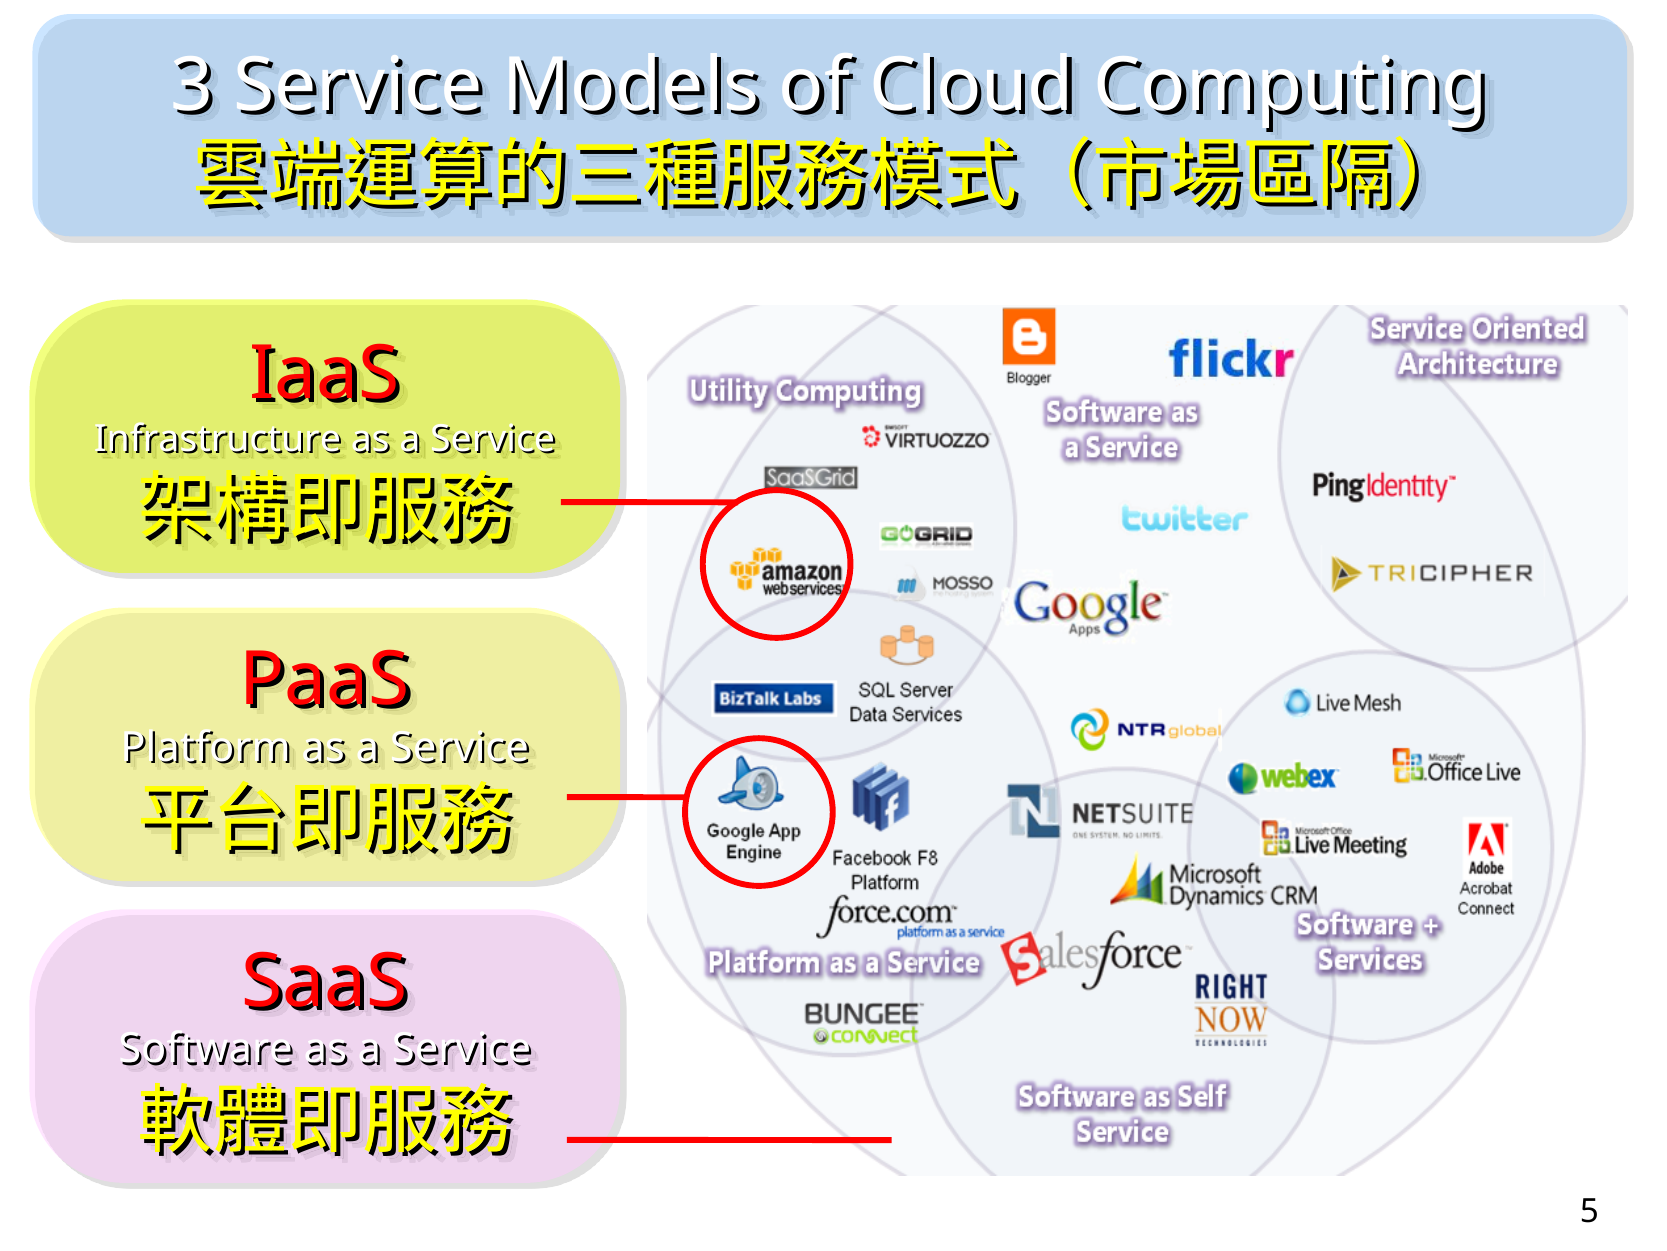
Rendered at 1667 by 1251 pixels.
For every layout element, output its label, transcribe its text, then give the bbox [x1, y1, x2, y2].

text_box PaaS Platform as a Service 平台即服務 [29, 607, 621, 882]
text_box IaaS Infrastructure as a Service 架構即服務 [29, 299, 621, 573]
picture [647, 305, 1628, 1176]
text_box SaaS Software as a Service 軟體即服務 [29, 909, 621, 1183]
picture [706, 494, 847, 634]
picture [689, 742, 829, 882]
text_box 3 Service Models of Cloud Computing 雲端運算的三種服務模式（市場區隔） [32, 14, 1628, 237]
